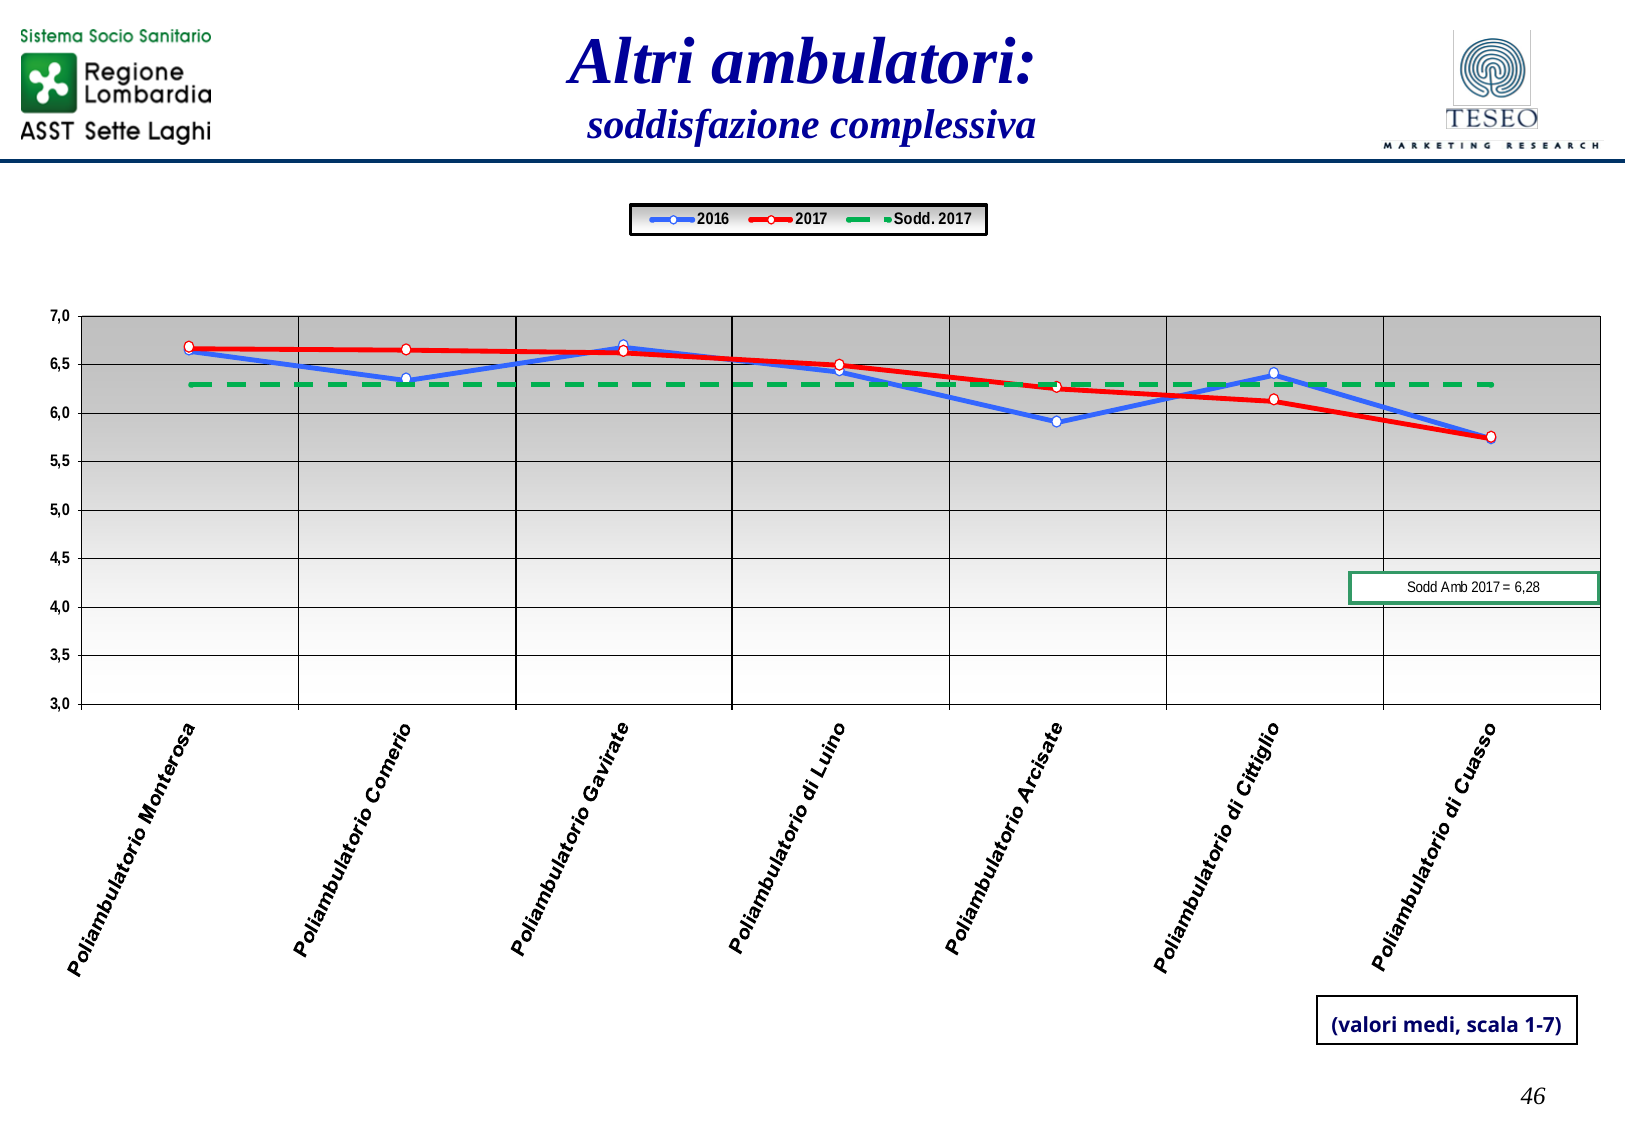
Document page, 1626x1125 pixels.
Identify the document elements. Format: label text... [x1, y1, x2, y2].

picture [1381, 30, 1604, 149]
picture [21, 26, 211, 148]
text_box Altri ambulatori: soddisfazione complessiva [268, 19, 1356, 144]
picture [12, 193, 1604, 1083]
